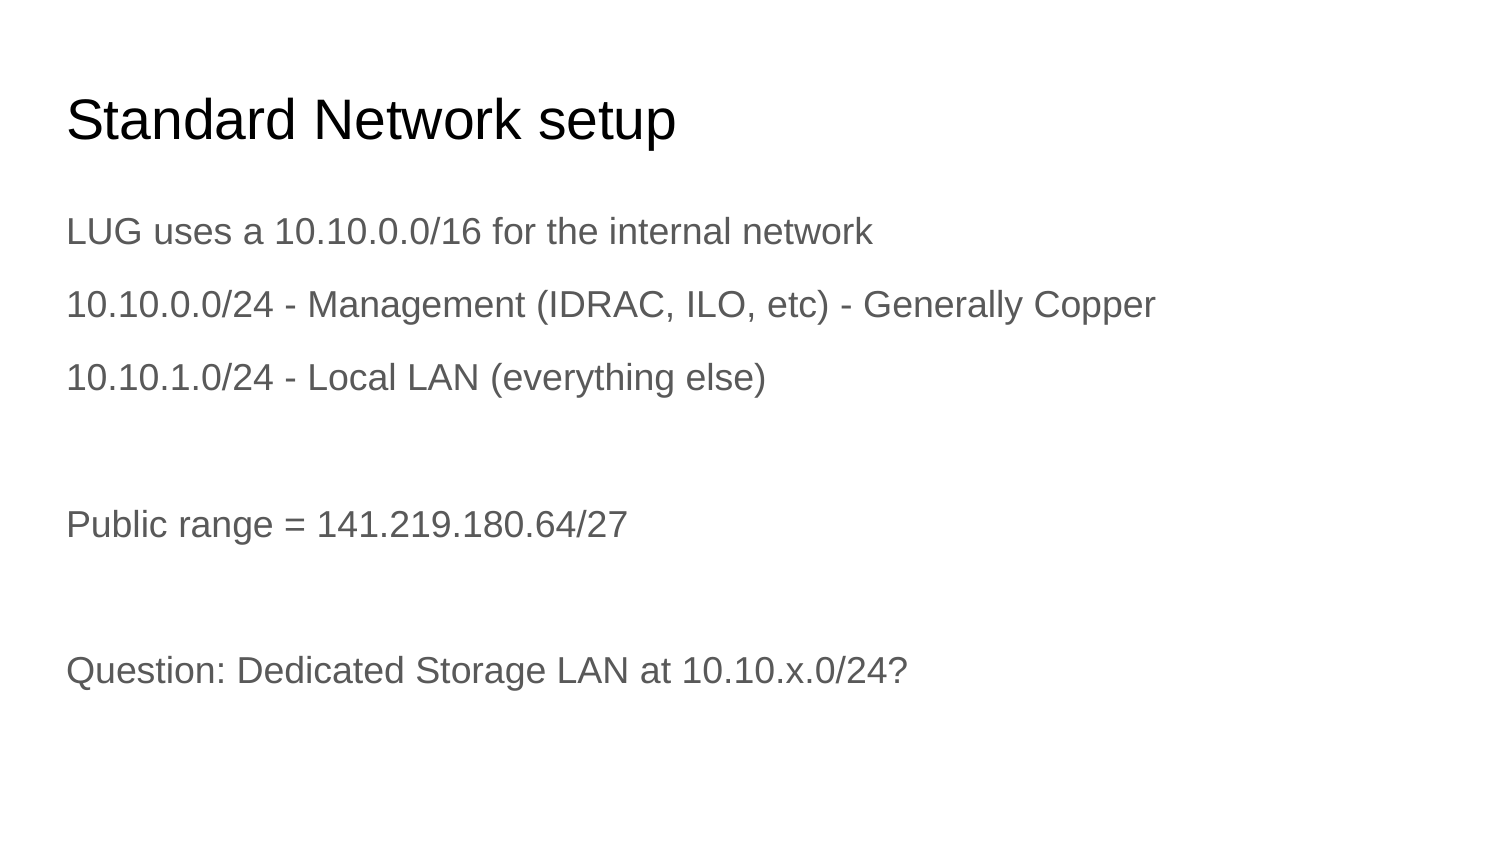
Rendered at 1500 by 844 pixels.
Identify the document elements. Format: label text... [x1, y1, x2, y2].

title Standard Network setup [51, 72, 1449, 167]
list LUG uses a 10.10.0.0/16 for the internal network 10.10.0.0/24 - Management (IDRAC, ILO, etc) - Generally Copper 10.10.1.0/24 - Local LAN (everything else) Public range = 141.219.180.64/27 Question: Dedicated Storage LAN at 10.10.x.0/24? [51, 189, 1449, 750]
